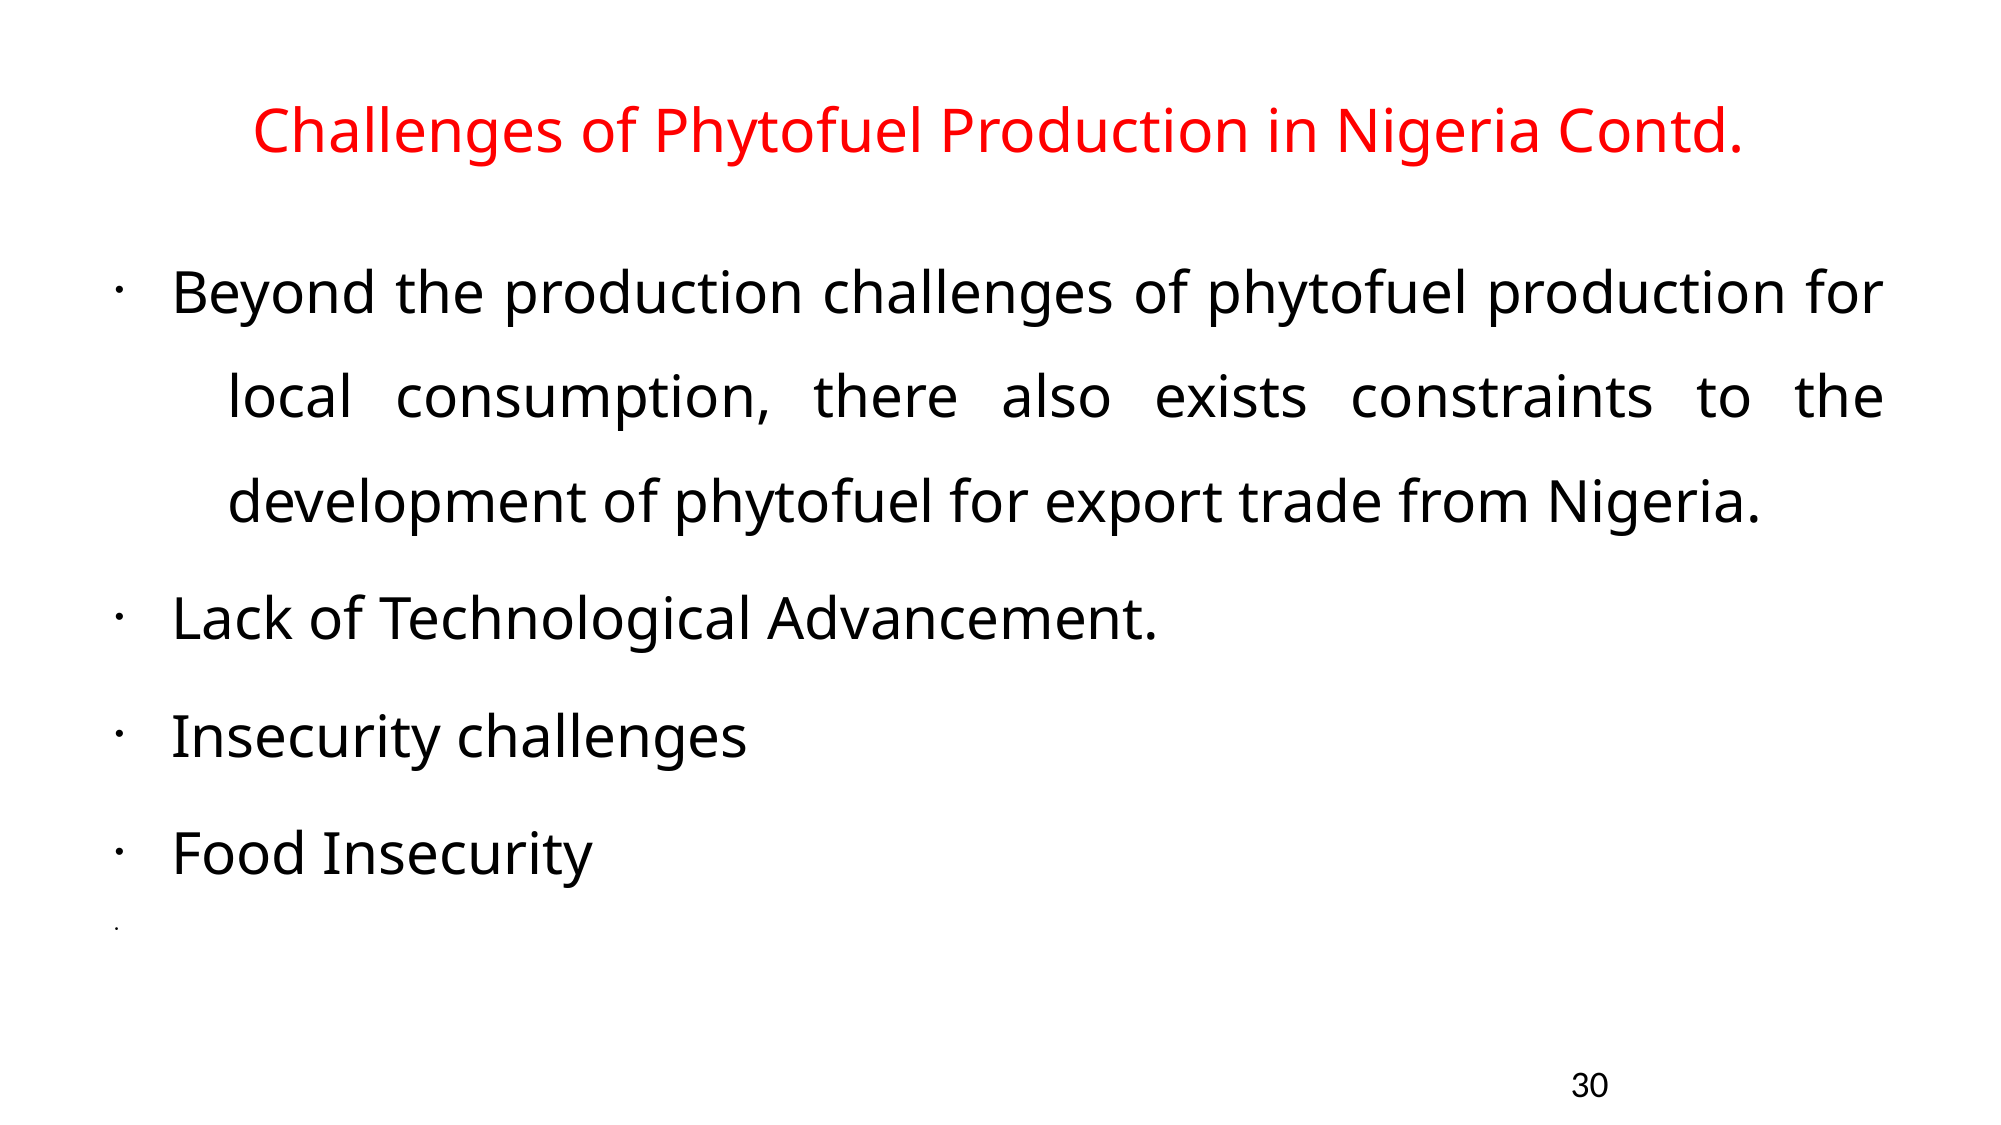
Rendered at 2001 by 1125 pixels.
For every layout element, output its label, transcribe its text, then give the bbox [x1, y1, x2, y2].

title Challenges of Phytofuel Production in Nigeria Contd. [99, 45, 1900, 150]
list Beyond the production challenges of phytofuel production for local consumption, there also exists constraints to the development of phytofuel for export trade from Nigeria. Lack of Technological Advancement. Insecurity challenges Food Insecurity [99, 212, 1900, 1053]
text_box [1555, 1052, 1973, 1125]
